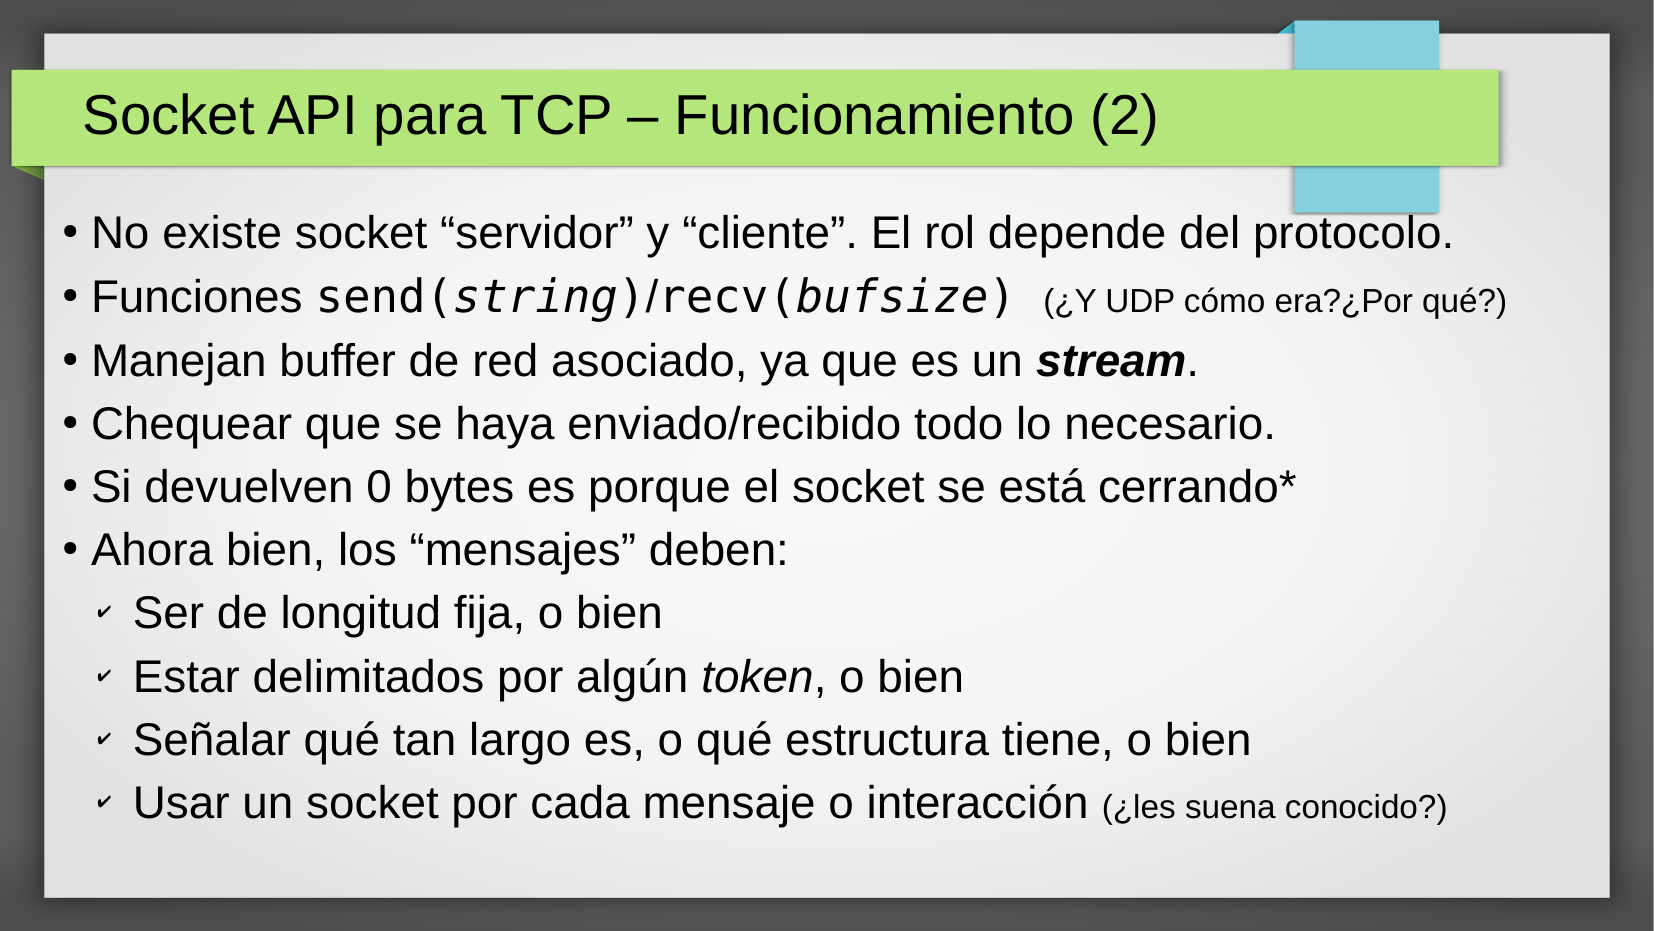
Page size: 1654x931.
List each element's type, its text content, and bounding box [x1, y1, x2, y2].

picture [0, 0, 1654, 931]
subtitle No existe socket “servidor” y “cliente”. El rol depende del protocolo. Funciones send(string)/recv(bufsize) (¿Y UDP cómo era?¿Por qué?) Manejan buffer de red asociado, ya que es un stream. Chequear que se haya enviado/recibido todo lo necesario. Si devuelven 0 bytes es porque el socket se está cerrando* Ahora bien, los “mensajes” deben: Ser de longitud fija, o bien Estar delimitados por algún token, o bien Señalar qué tan largo es, o qué estructura tiene, o bien Usar un socket por cada mensaje o interacción (¿les suena conocido?) [62, 206, 1571, 883]
title Socket API para TCP – Funcionamiento (2) [82, 52, 1382, 179]
